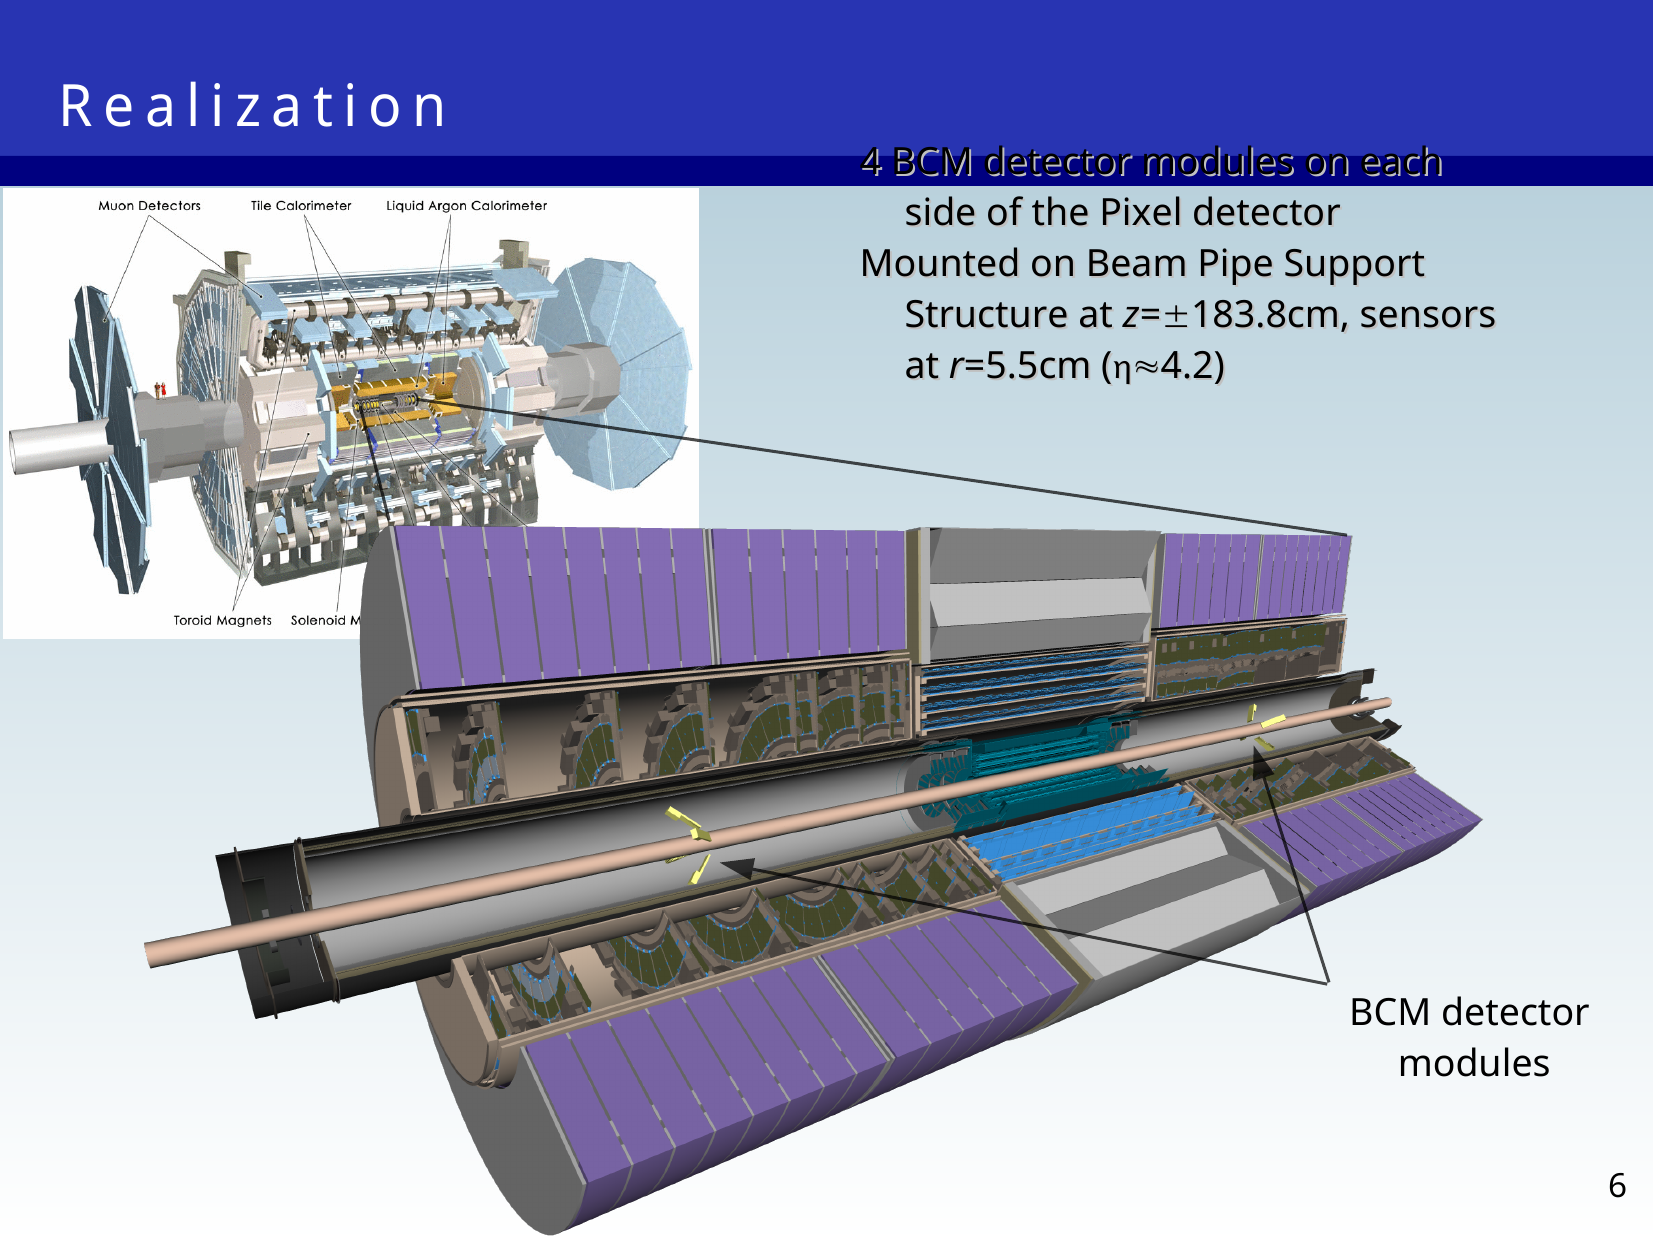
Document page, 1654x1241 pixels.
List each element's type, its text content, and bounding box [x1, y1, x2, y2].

picture [3, 188, 1501, 1241]
title Realization [58, 29, 1613, 178]
subtitle 4 BCM detector modules on each side of the Pixel detector Mounted on Beam Pipe Support Structure at z=183.8cm, sensors at r=5.5cm (≈4.2) [822, 217, 1516, 478]
text_box BCM detector modules [1334, 978, 1599, 1084]
